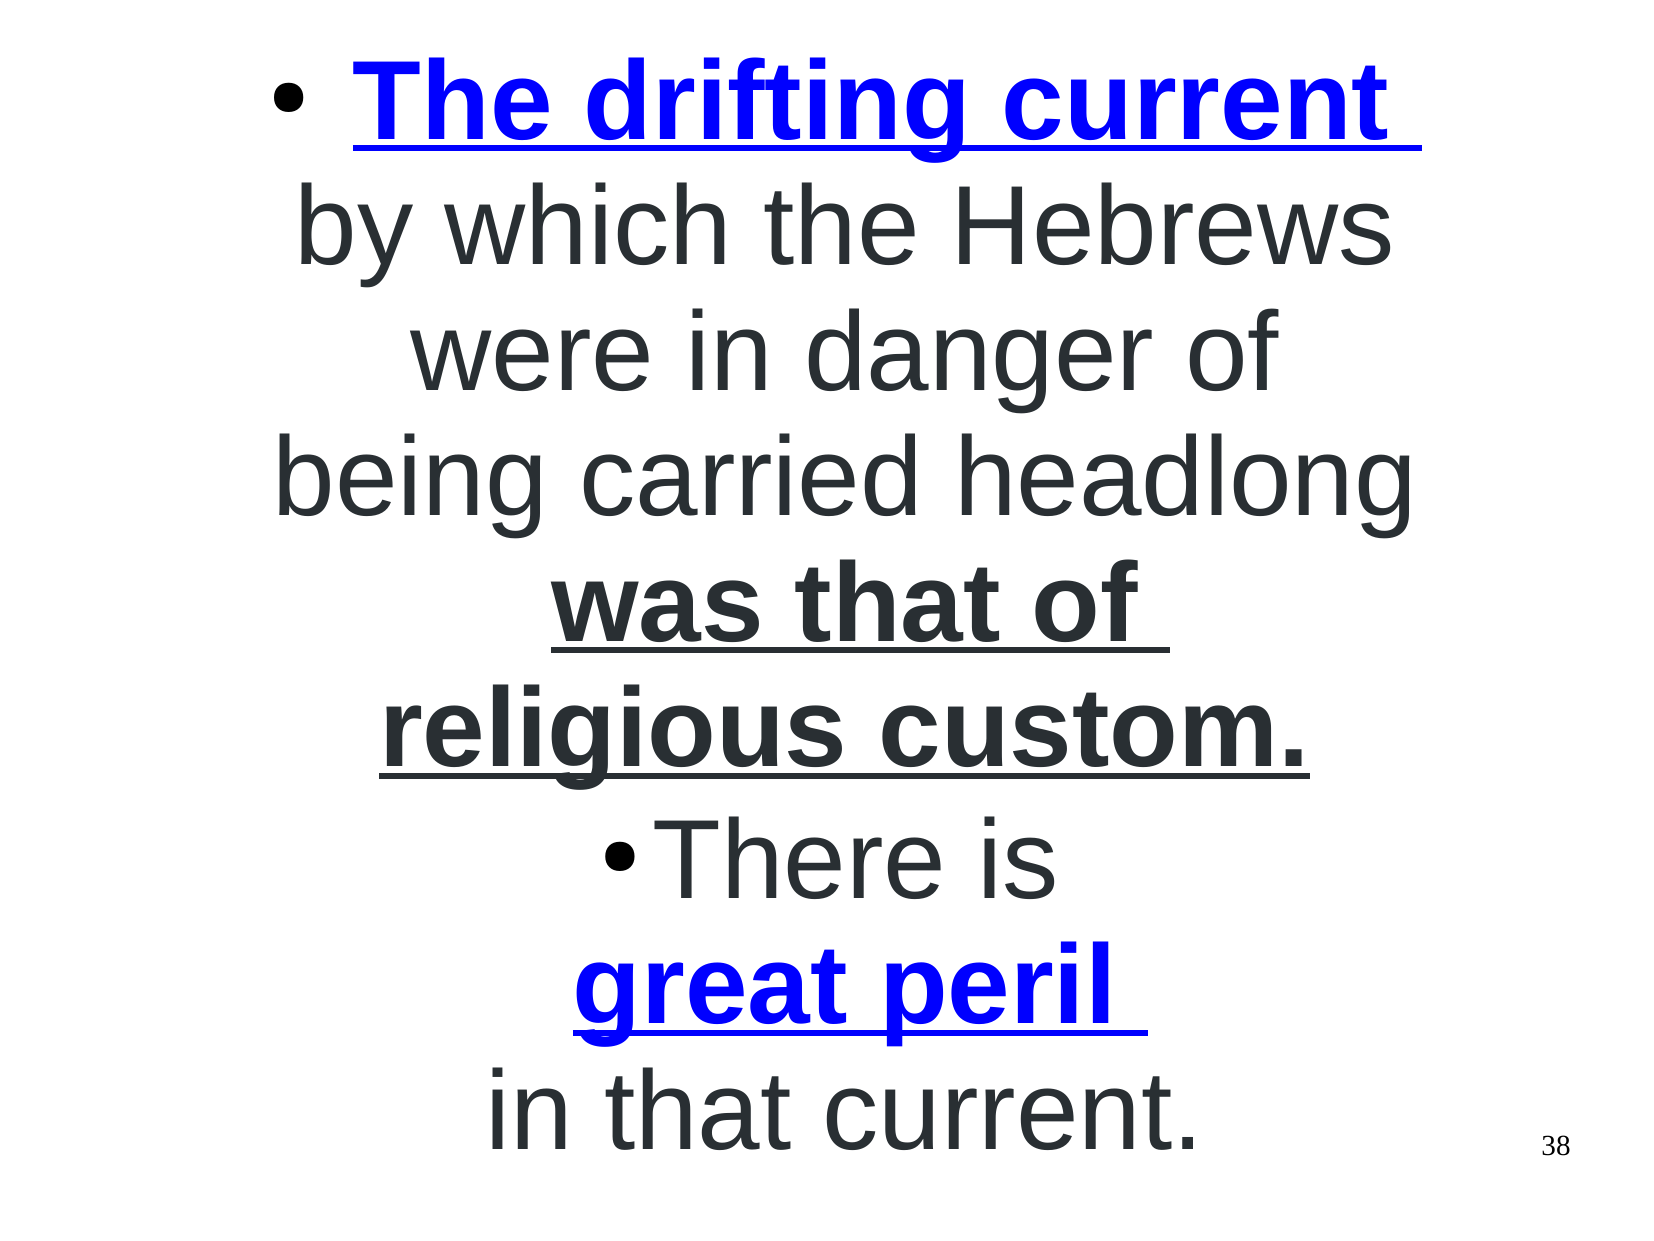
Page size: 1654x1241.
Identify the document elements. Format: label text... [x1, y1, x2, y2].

list The drifting current by which the Hebrews were in danger of being carried headlong was that of religious custom. There is great peril in that current. [37, 37, 1613, 1238]
